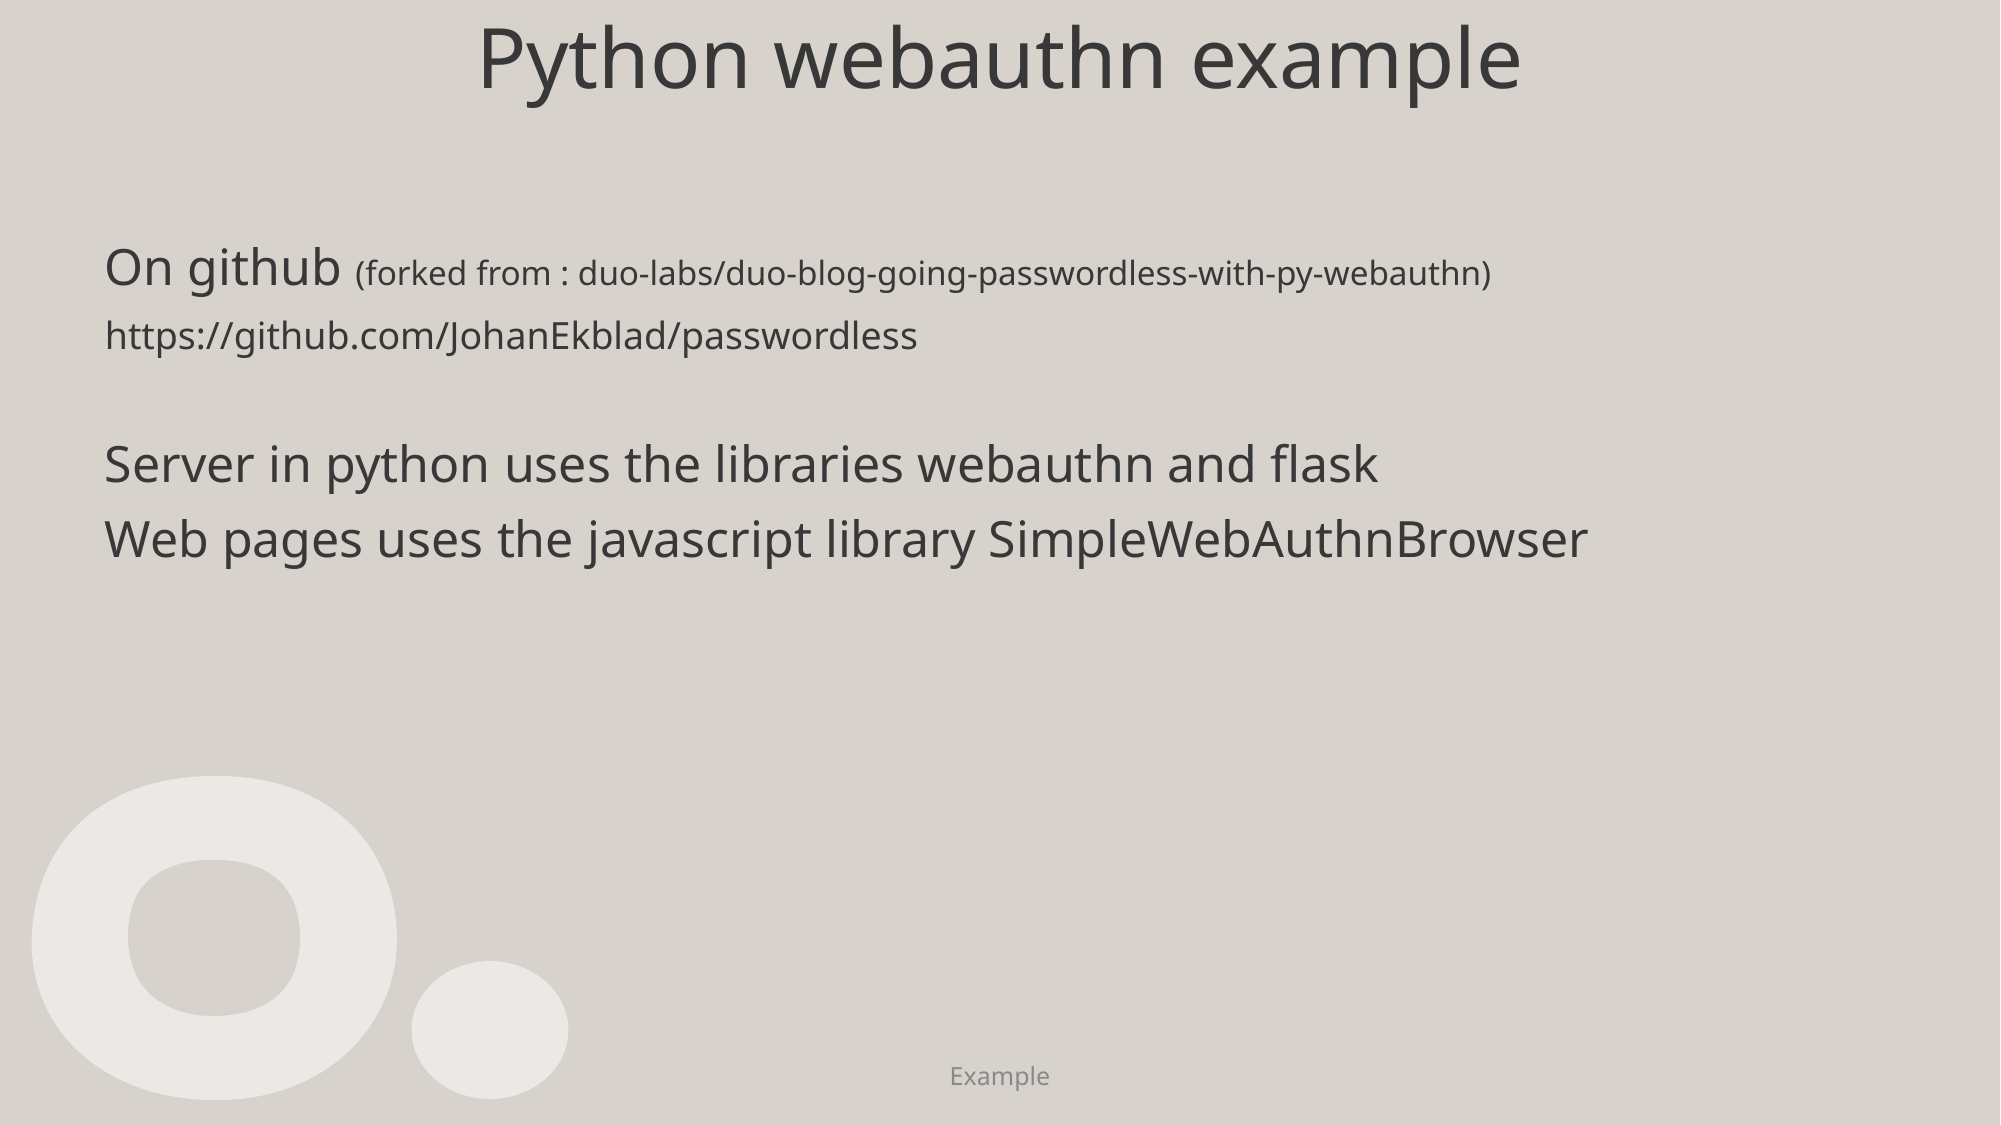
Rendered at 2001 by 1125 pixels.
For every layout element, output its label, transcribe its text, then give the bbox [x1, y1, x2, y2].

title Python webauthn example [0, 5, 2000, 119]
list On github (forked from : duo-labs/duo-blog-going-passwordless-with-py-webauthn) https://github.com/JohanEkblad/passwordless Server in python uses the libraries webauthn and flask Web pages uses the javascript library SimpleWebAuthnBrowser [89, 153, 1890, 1046]
footer Example [662, 1046, 1338, 1105]
